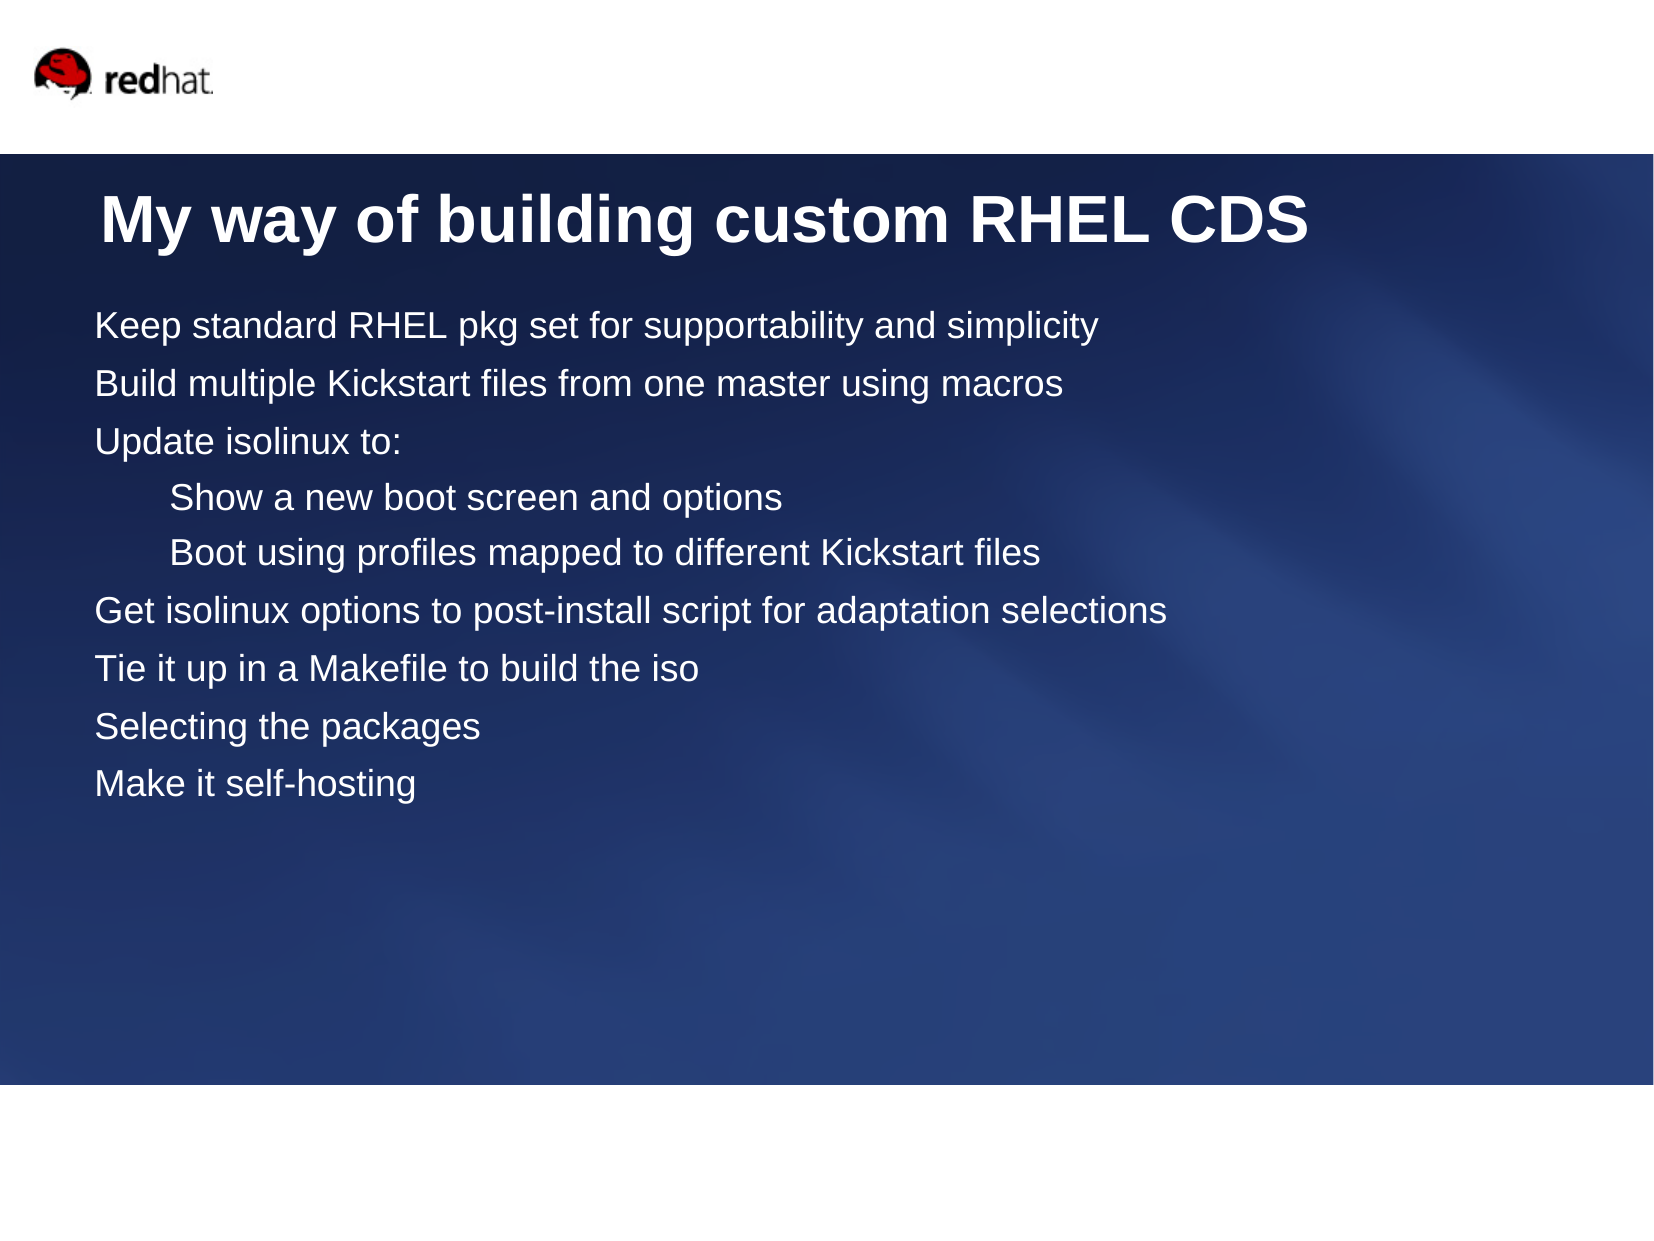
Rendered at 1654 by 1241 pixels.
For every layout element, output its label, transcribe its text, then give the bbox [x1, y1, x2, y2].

picture [33, 46, 213, 108]
title My way of building custom RHEL CDS [100, 164, 1506, 275]
list Keep standard RHEL pkg set for supportability and simplicity Build multiple Kickstart files from one master using macros Update isolinux to: Show a new boot screen and options Boot using profiles mapped to different Kickstart files Get isolinux options to post-install script for adaptation selections Tie it up in a Makefile to build the iso Selecting the packages Make it self-hosting [94, 304, 1500, 1083]
picture [0, 154, 1654, 1085]
